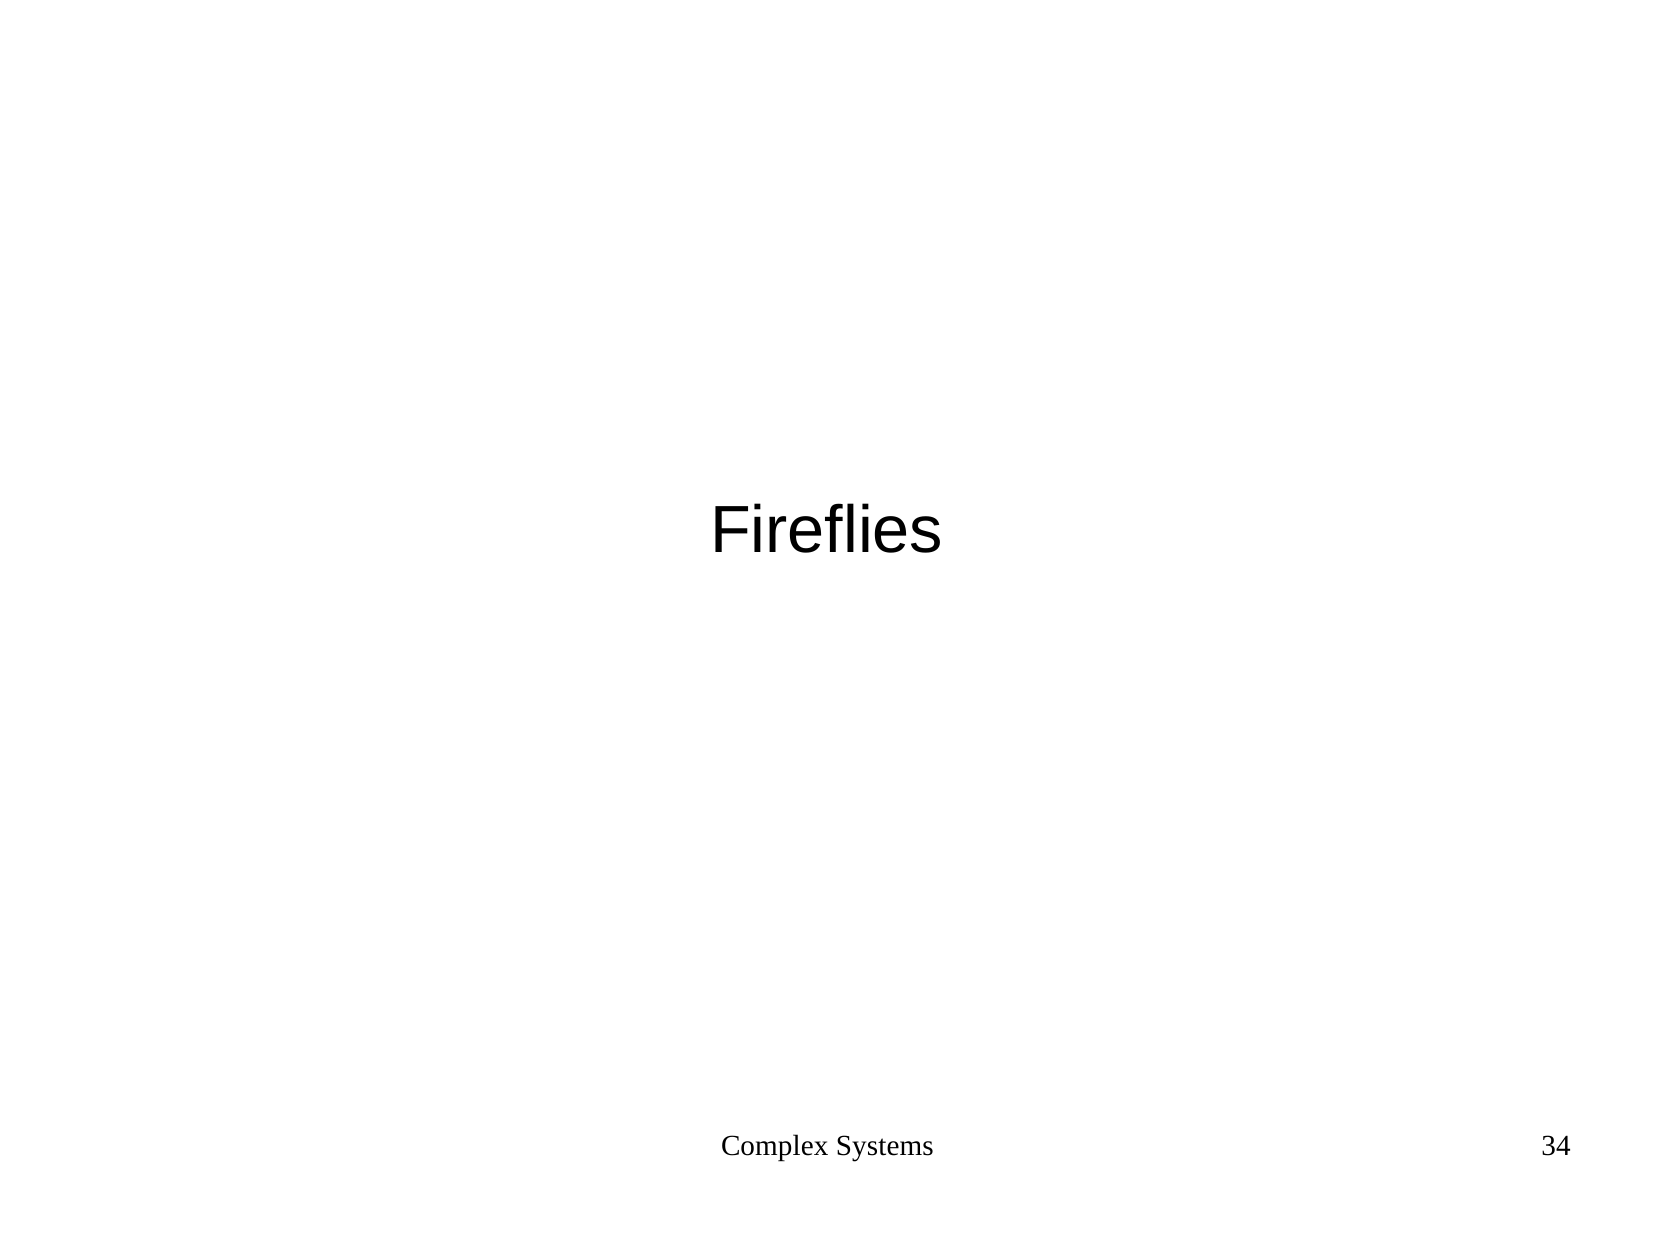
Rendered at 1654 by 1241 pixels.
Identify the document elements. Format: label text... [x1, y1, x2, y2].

subtitle Fireflies [82, 49, 1571, 1109]
